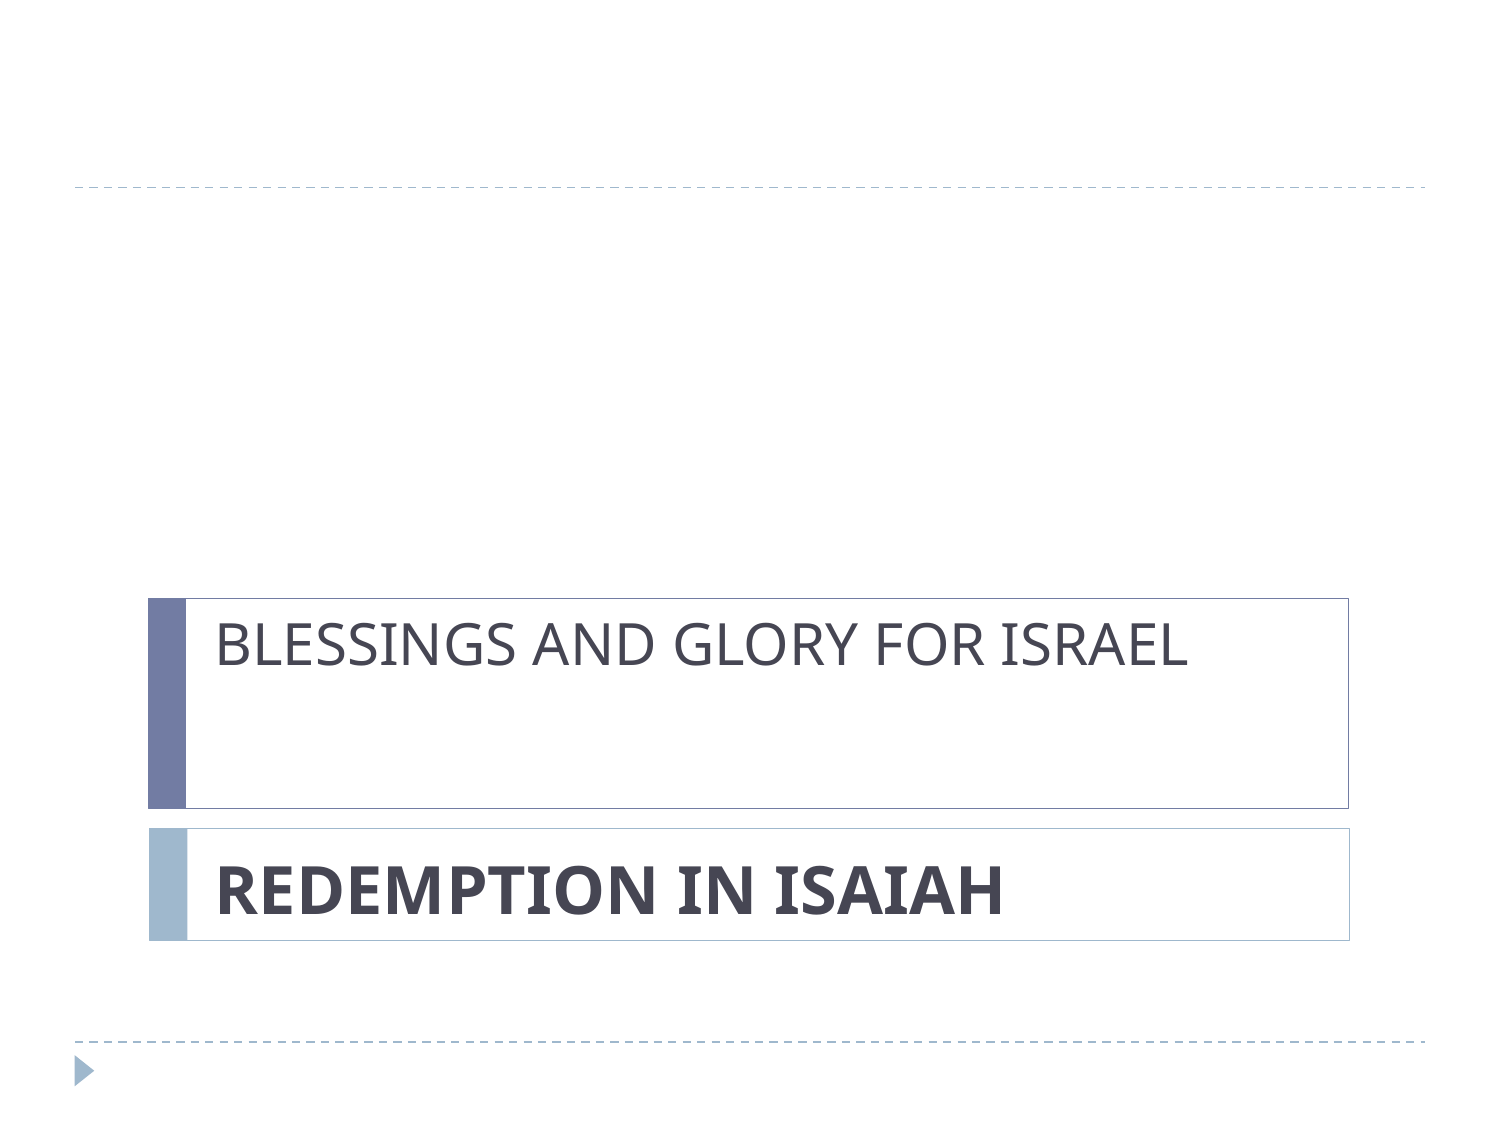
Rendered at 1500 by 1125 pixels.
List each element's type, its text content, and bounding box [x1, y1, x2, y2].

subtitle REDEMPTION IN ISAIAH [200, 840, 1325, 929]
title BLESSINGS AND GLORY FOR ISRAEL [200, 600, 1338, 800]
